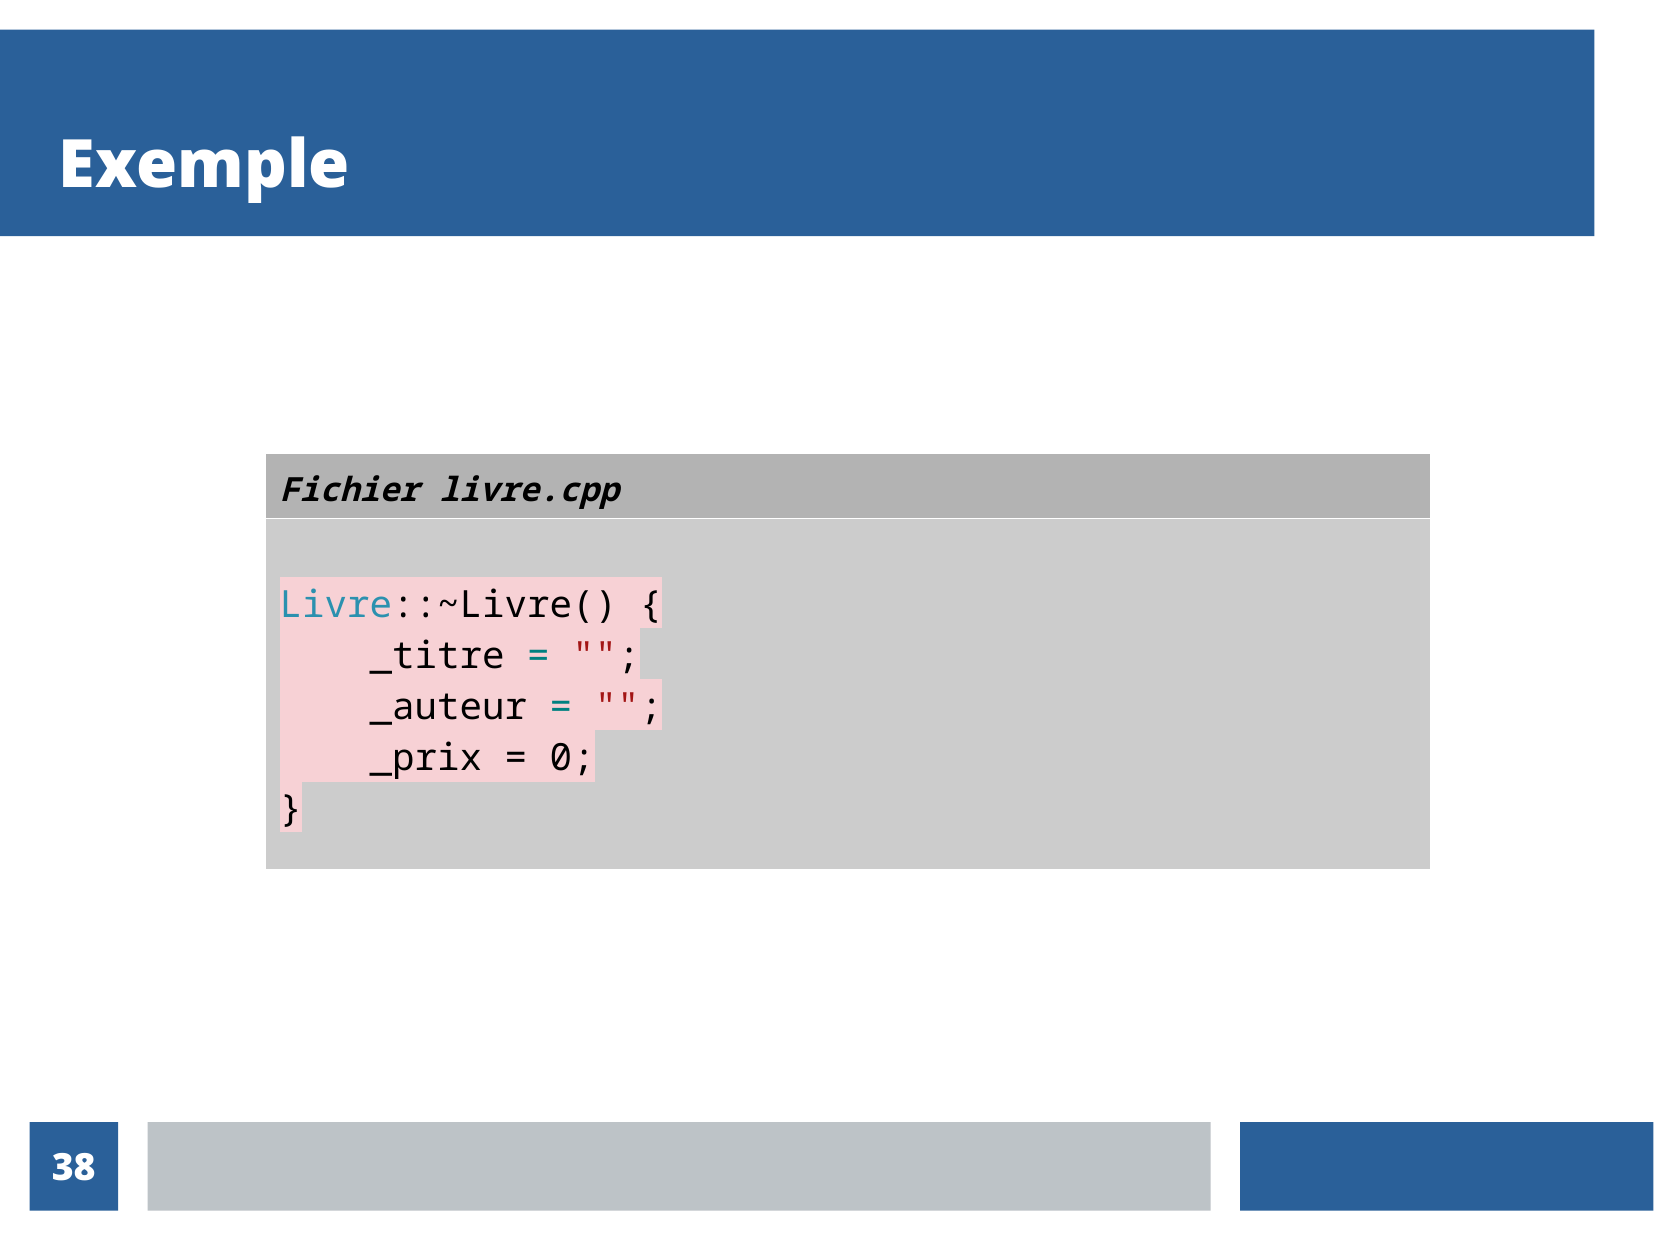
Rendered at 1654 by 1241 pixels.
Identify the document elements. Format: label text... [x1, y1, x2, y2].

title Exemple [59, 59, 1595, 207]
table_header Fichier livre.cpp [266, 454, 1430, 518]
table_cell Livre::~Livre() { _titre = ""; _auteur = ""; _prix = 0; } [266, 519, 1430, 869]
